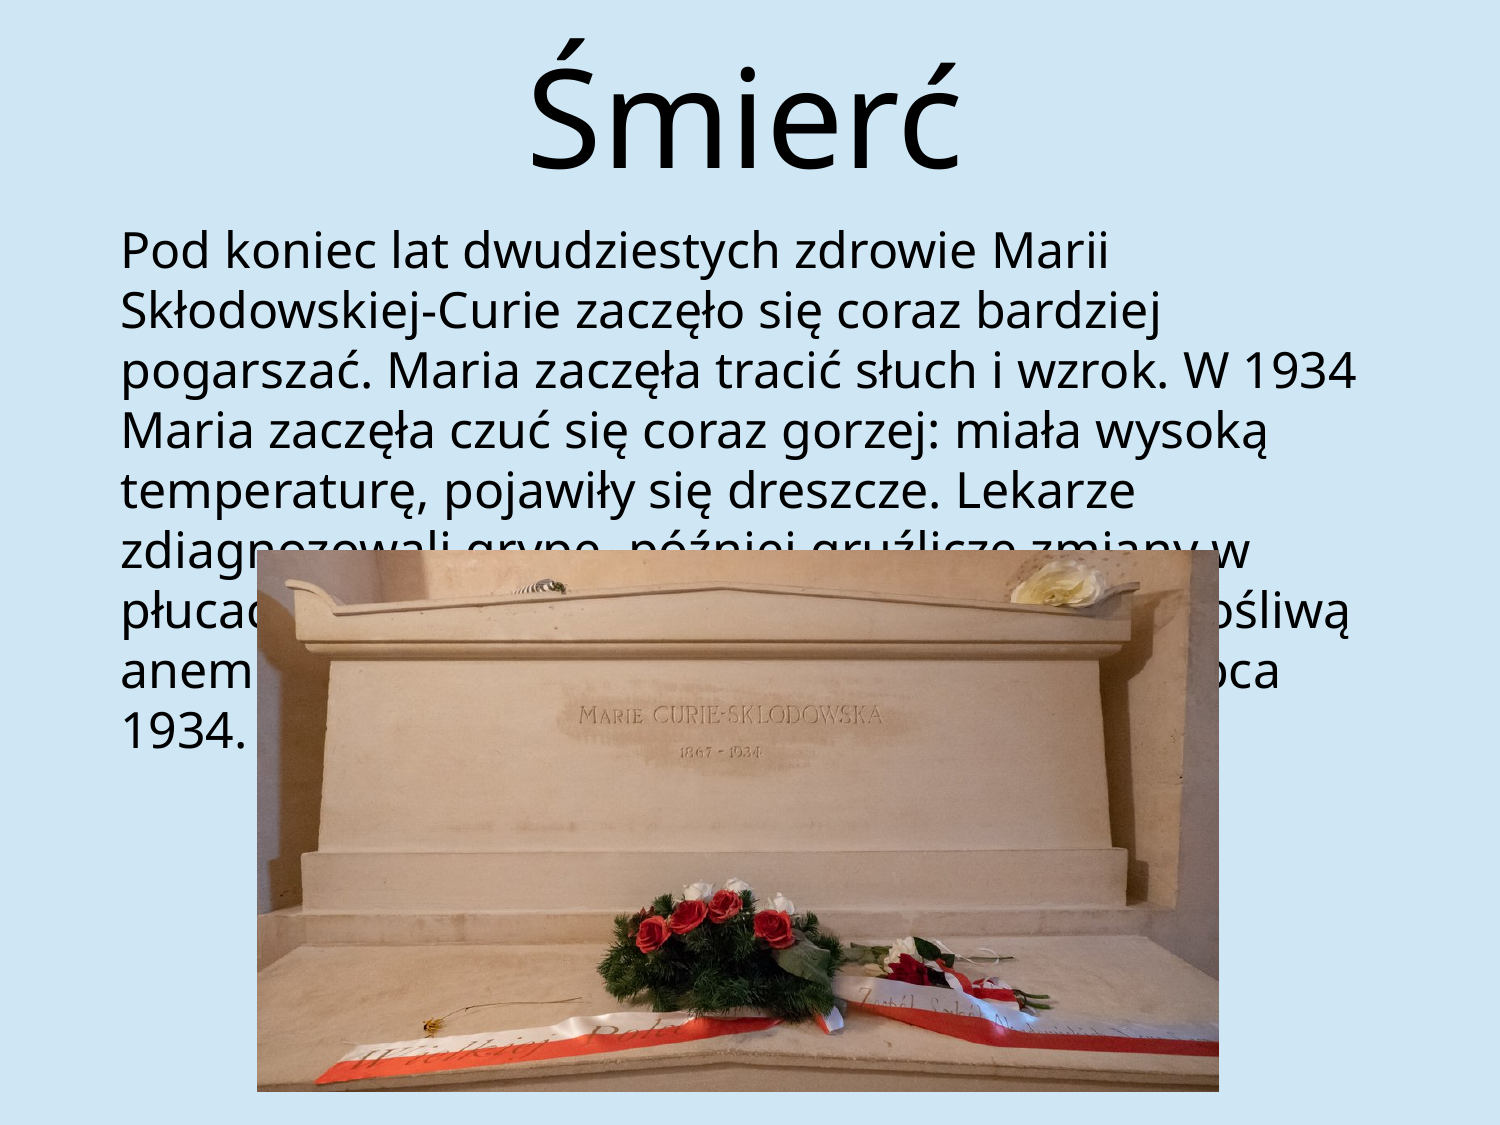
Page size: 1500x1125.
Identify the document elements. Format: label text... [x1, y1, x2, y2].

picture [257, 550, 1219, 1092]
title Śmierć [70, 23, 1421, 211]
text_box Pod koniec lat dwudziestych zdrowie Marii Skłodowskiej-Curie zaczęło się coraz bardziej pogarszać. Maria zaczęła tracić słuch i wzrok. W 1934 Maria zaczęła czuć się coraz gorzej: miała wysoką temperaturę, pojawiły się dreszcze. Lekarze zdiagnozowali grypę, później gruźlicze zmiany w płucach. W sanatorium lekarze odkryli u niej złośliwą anemie o przebiegu piorunującym. Zmarła 4 lipca 1934. [105, 210, 1418, 766]
